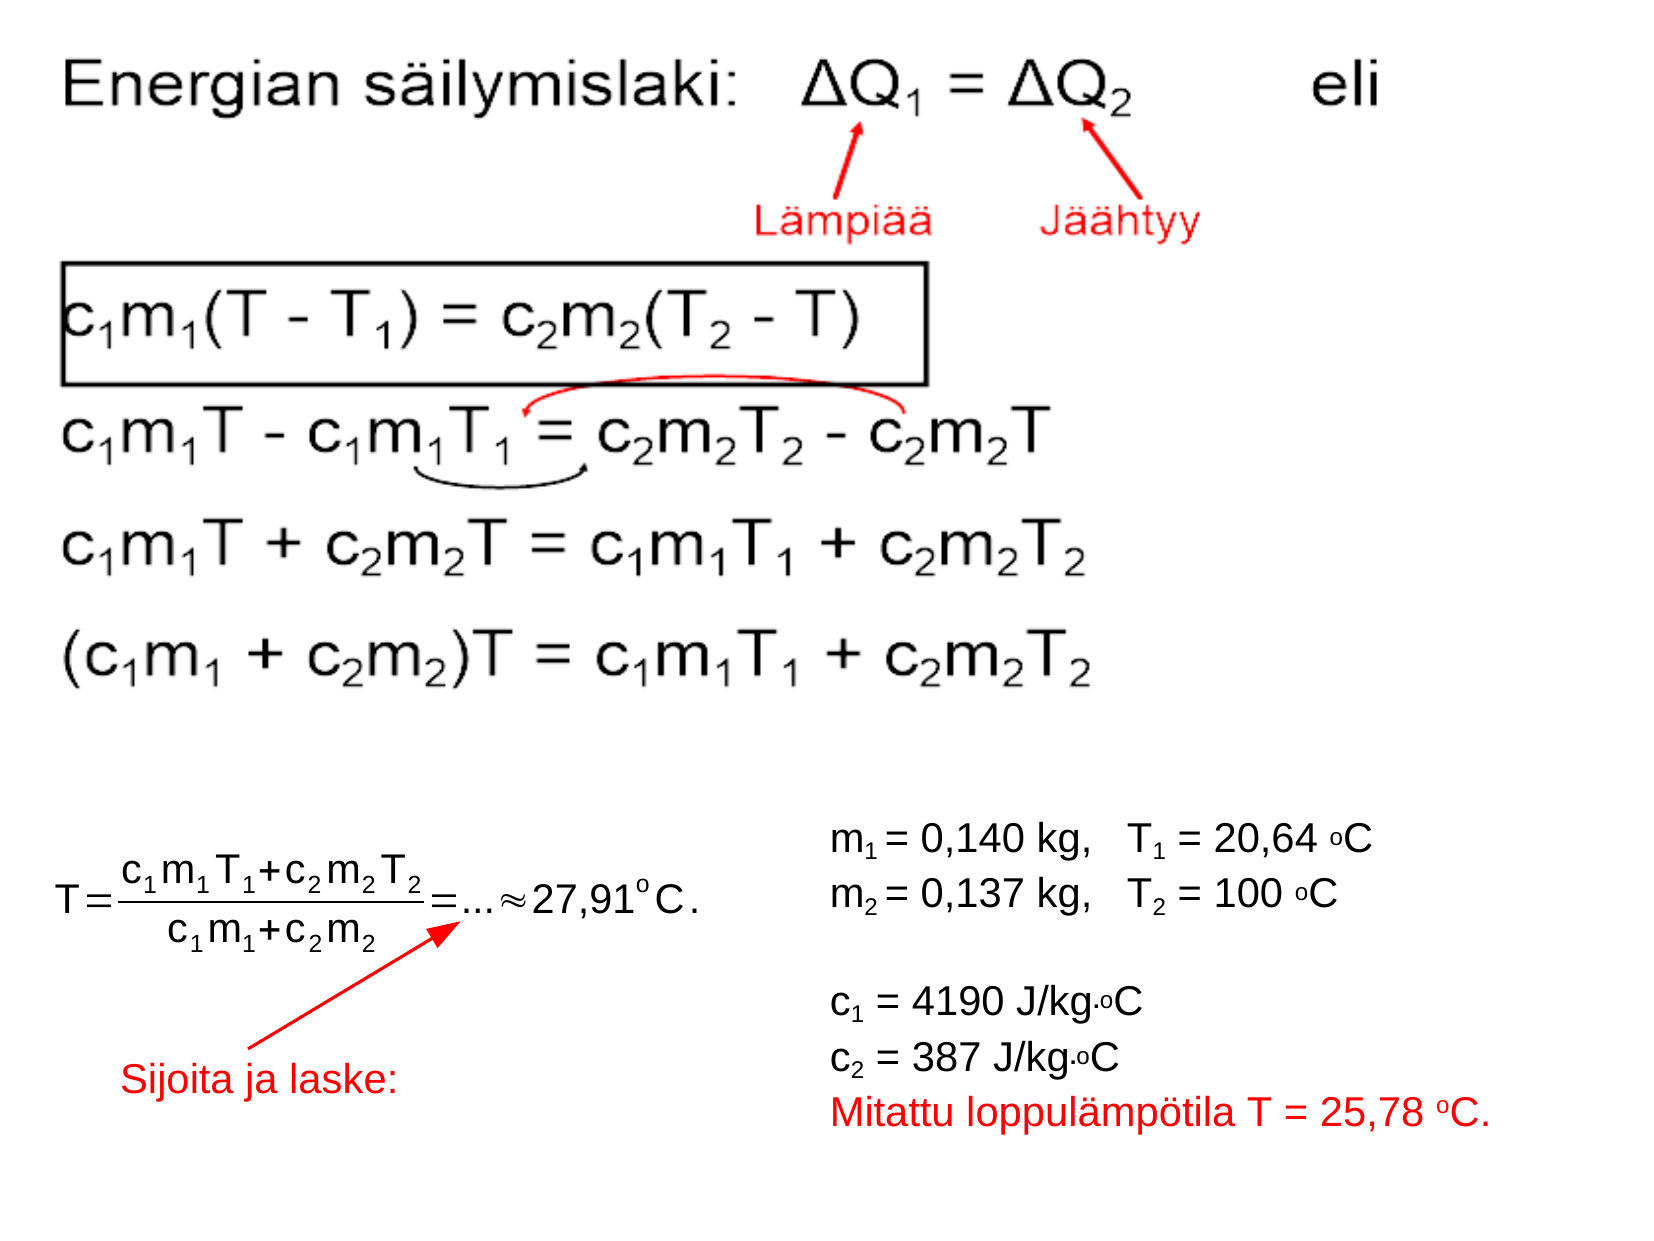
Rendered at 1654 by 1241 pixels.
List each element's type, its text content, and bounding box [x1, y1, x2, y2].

picture [1, 0, 1524, 800]
chart [47, 845, 707, 958]
text_box Sijoita ja laske: [105, 1048, 414, 1111]
text_box m1 = 0,140 kg, T1 = 20,64 oC m2 = 0,137 kg, T2 = 100 oC c1 = 4190 J/kg.oC c2 = 387 J/kg.oC Mitattu loppulämpötila T = 25,78 oC. [814, 803, 1654, 1241]
